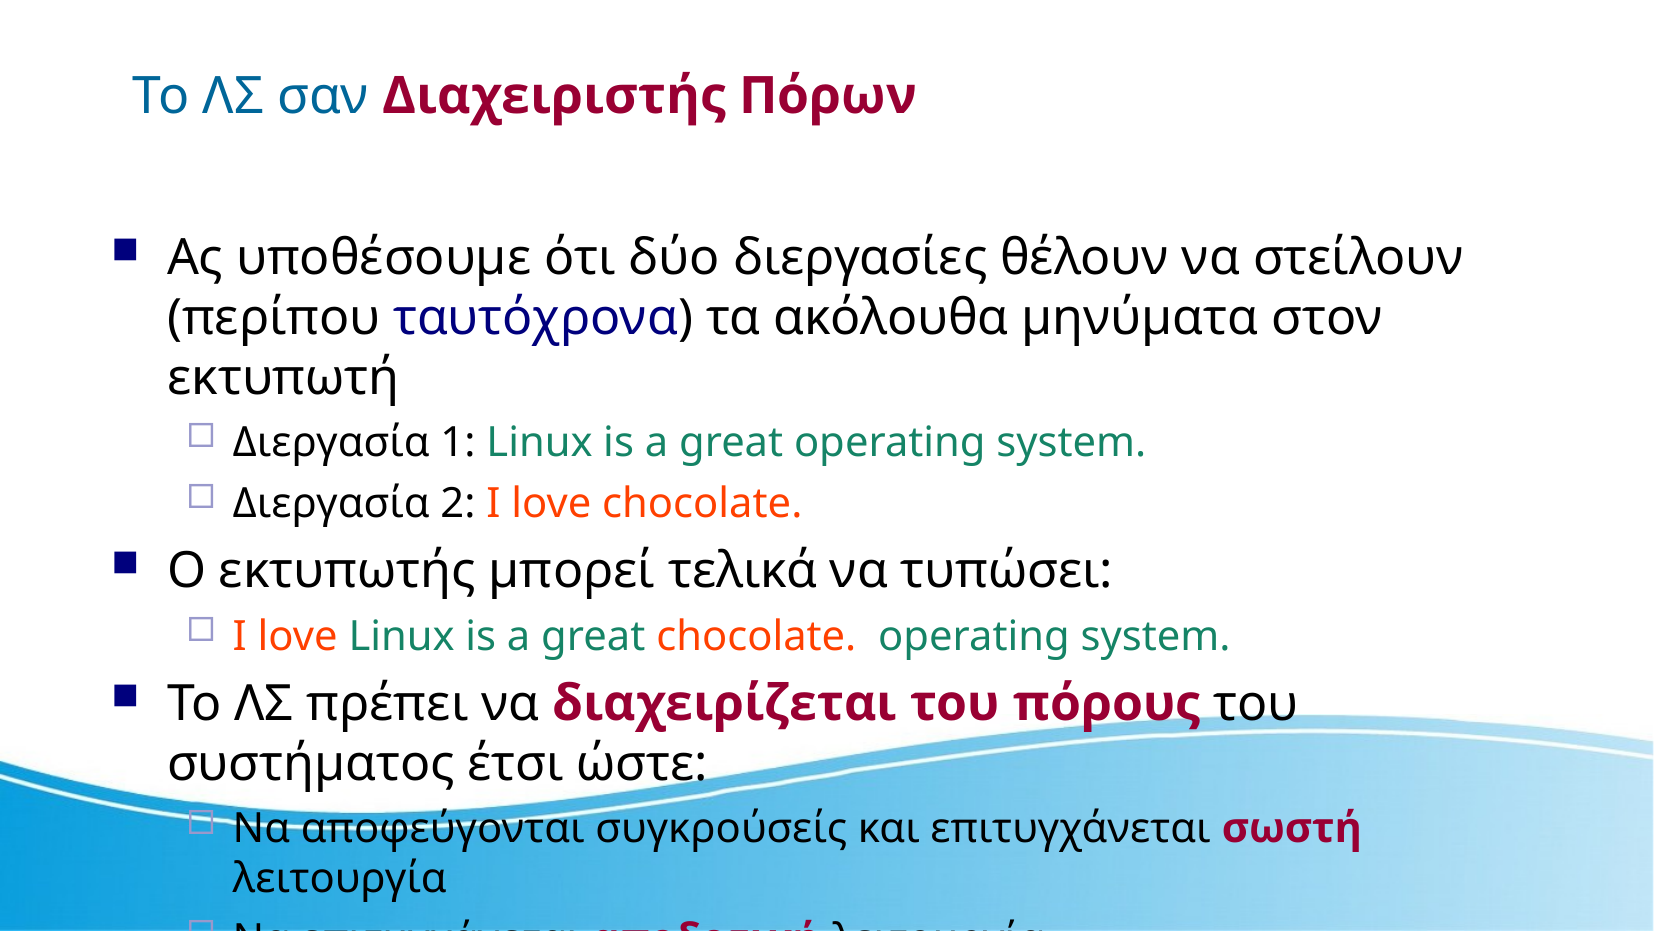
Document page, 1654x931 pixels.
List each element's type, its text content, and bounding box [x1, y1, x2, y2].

text_box Ας υποθέσουμε ότι δύο διεργασίες θέλουν να στείλουν (περίπου ταυτόχρονα) τα ακόλουθα μηνύματα στον εκτυπωτή Διεργασία 1: Linux is a great operating system. Διεργασία 2: I love chocolate. Ο εκτυπωτής μπορεί τελικά να τυπώσει: I love Linux is a great chocolate. operating system. Το ΛΣ πρέπει να διαχειρίζεται του πόρους του συστήματος έτσι ώστε: Να αποφεύγονται συγκρούσείς και επιτυγχάνεται σωστή λειτουργία Να επιτυγχάνεται αποδοτική λειτουργία [96, 217, 1585, 900]
picture [0, 714, 1654, 931]
title To ΛΣ σαν Διαχειριστής Πόρων [82, 0, 1571, 187]
picture [191, 922, 210, 931]
